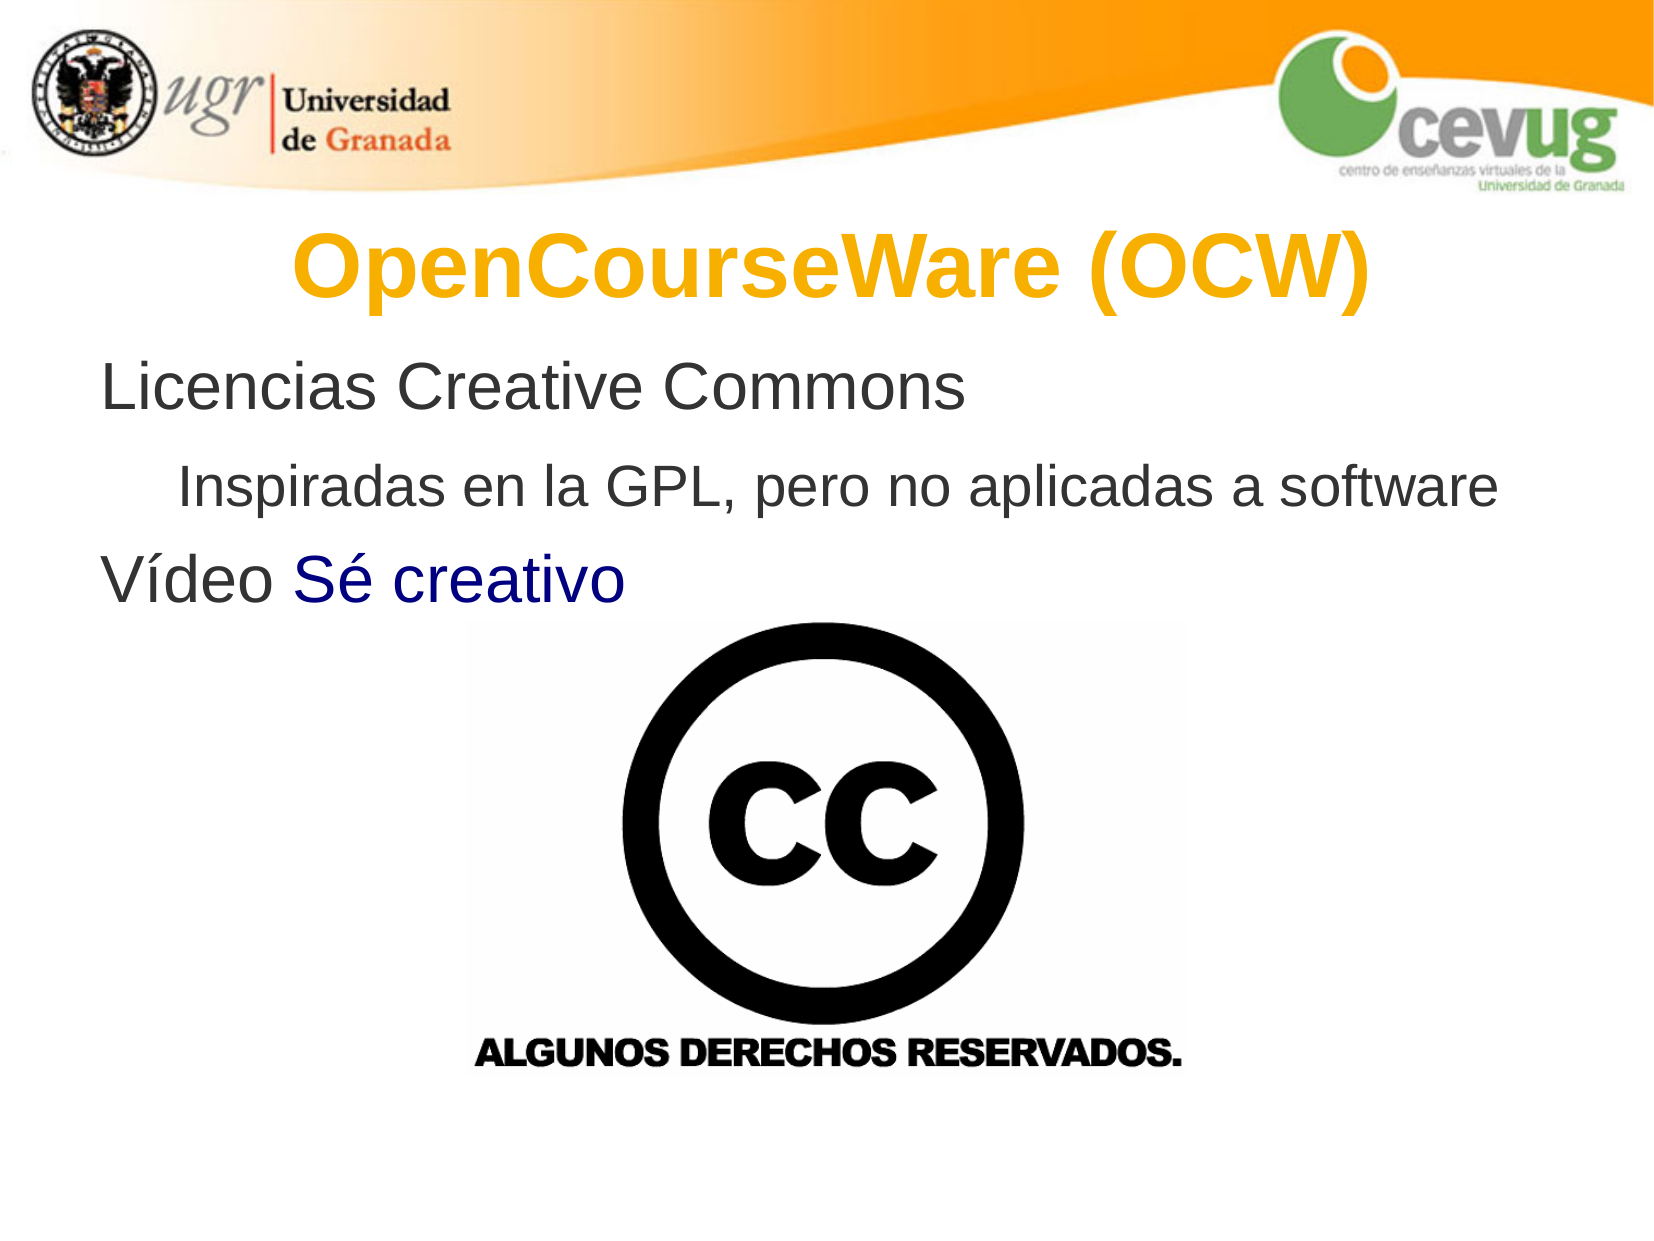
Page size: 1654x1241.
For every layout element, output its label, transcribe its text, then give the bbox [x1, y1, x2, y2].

list Licencias Creative Commons Inspiradas en la GPL, pero no aplicadas a software Vídeo Sé creativo [82, 349, 1571, 1168]
picture [466, 620, 1188, 1077]
title OpenCourseWare (OCW) [88, 177, 1577, 355]
